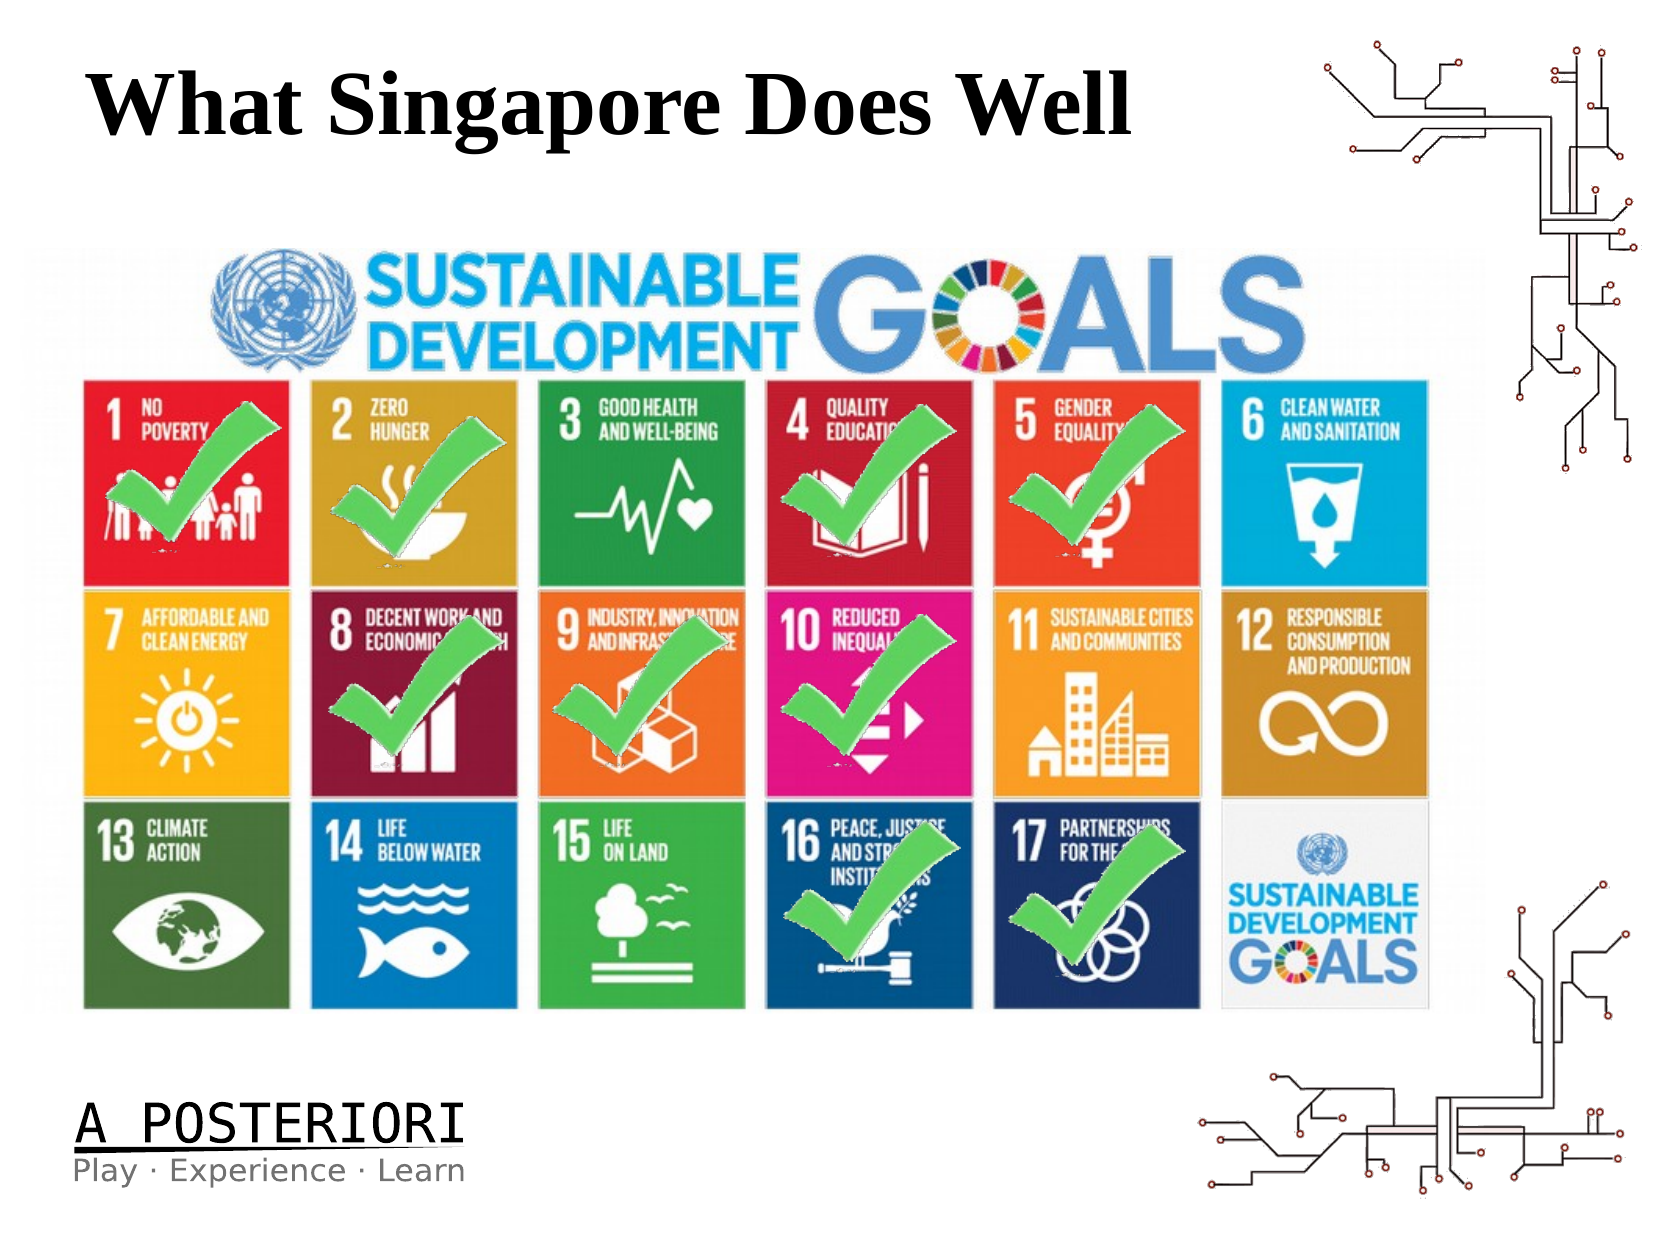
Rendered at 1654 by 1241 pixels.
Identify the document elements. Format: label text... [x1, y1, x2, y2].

picture [73, 1101, 466, 1189]
picture [20, 35, 1643, 1201]
title What Singapore Does Well [76, 14, 1142, 192]
